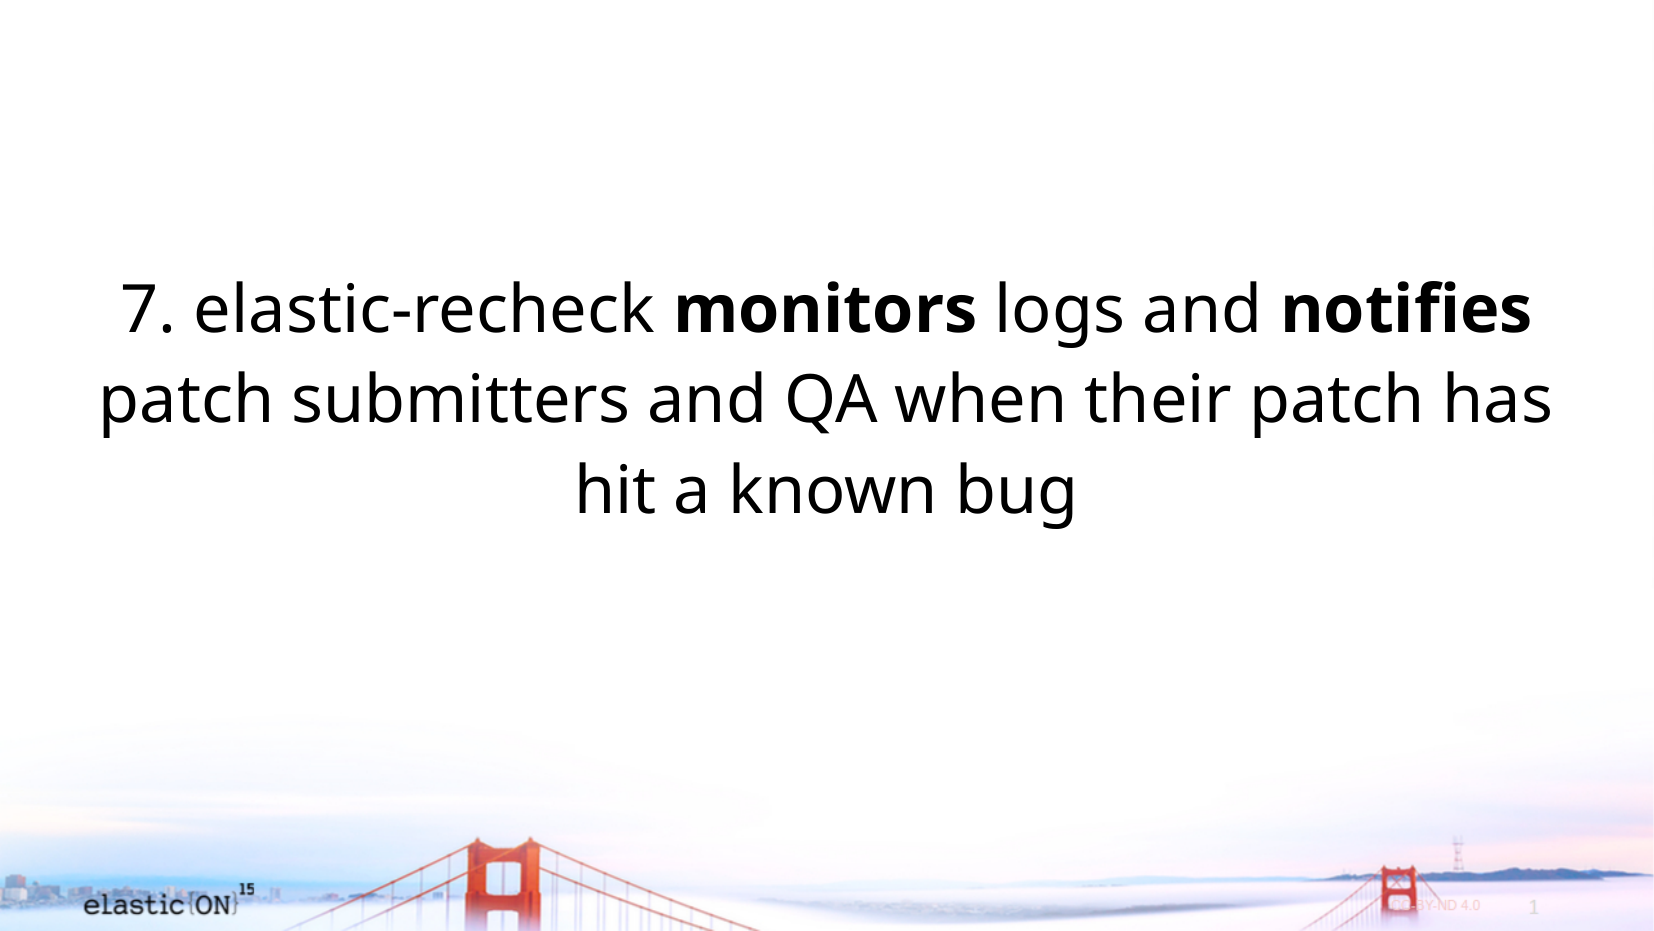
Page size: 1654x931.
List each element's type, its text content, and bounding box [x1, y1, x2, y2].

subtitle 7. elastic-recheck monitors logs and notifies patch submitters and QA when their patch has hit a known bug [82, 37, 1571, 758]
picture [0, 0, 1654, 931]
